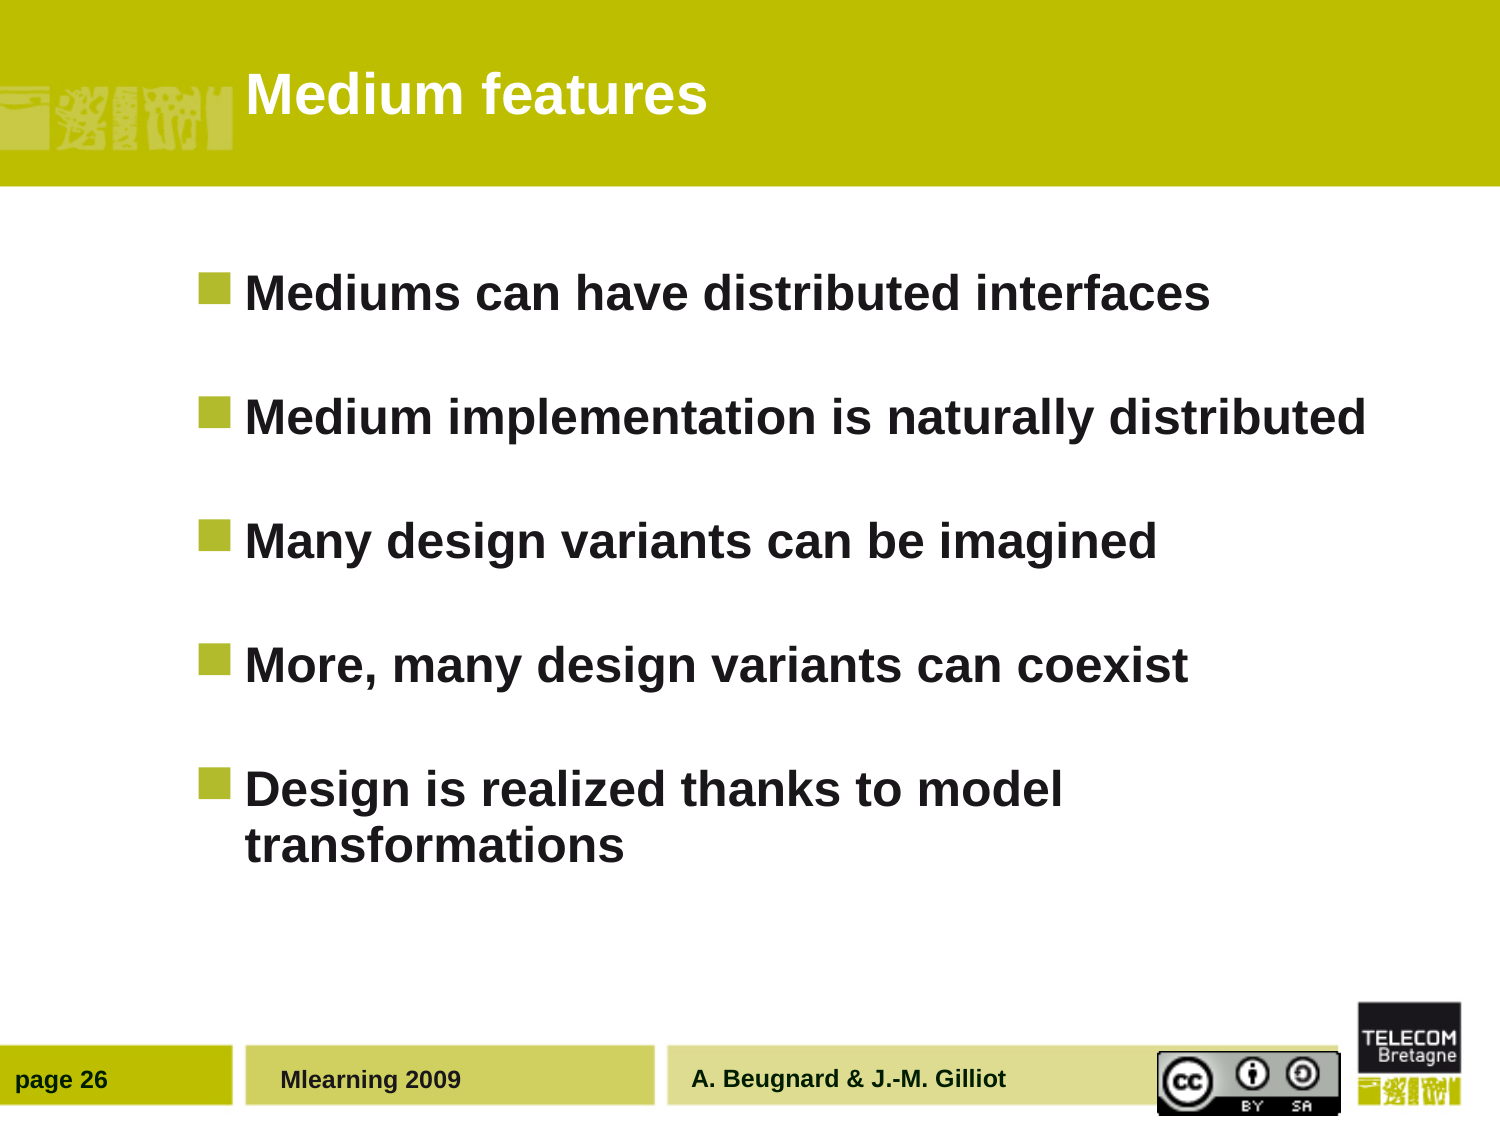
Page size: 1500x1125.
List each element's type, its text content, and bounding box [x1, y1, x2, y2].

picture [0, 0, 1500, 1125]
title Medium features [245, 31, 1459, 158]
list Mediums can have distributed interfaces Medium implementation is naturally distributed Many design variants can be imagined More, many design variants can coexist Design is realized thanks to model transformations [200, 265, 1459, 987]
